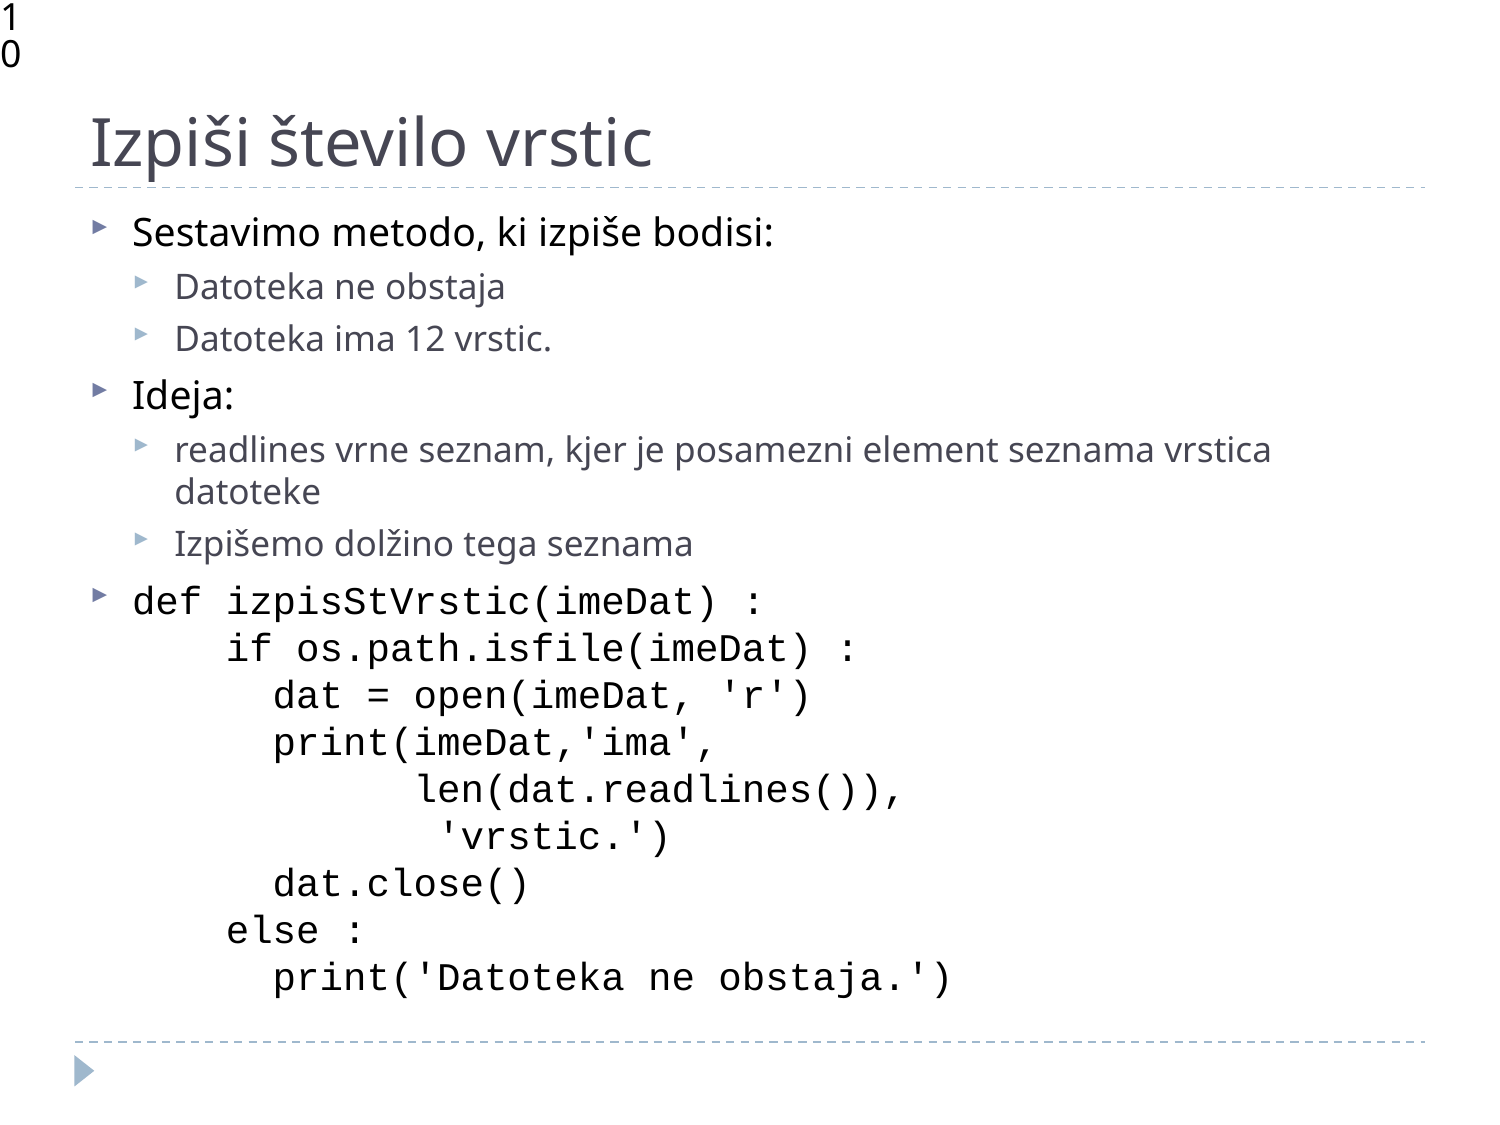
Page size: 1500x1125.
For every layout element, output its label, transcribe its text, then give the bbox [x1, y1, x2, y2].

title Izpiši število vrstic [75, 24, 1425, 188]
list Sestavimo metodo, ki izpiše bodisi: Datoteka ne obstaja Datoteka ima 12 vrstic. Ideja: readlines vrne seznam, kjer je posamezni element seznama vrstica datoteke Izpišemo dolžino tega seznama def izpisStVrstic(imeDat) : if os.path.isfile(imeDat) : dat = open(imeDat, 'r') print(imeDat,'ima', len(dat.readlines()), 'vrstic.') dat.close() else : print('Datoteka ne obstaja.') [75, 200, 1425, 1010]
